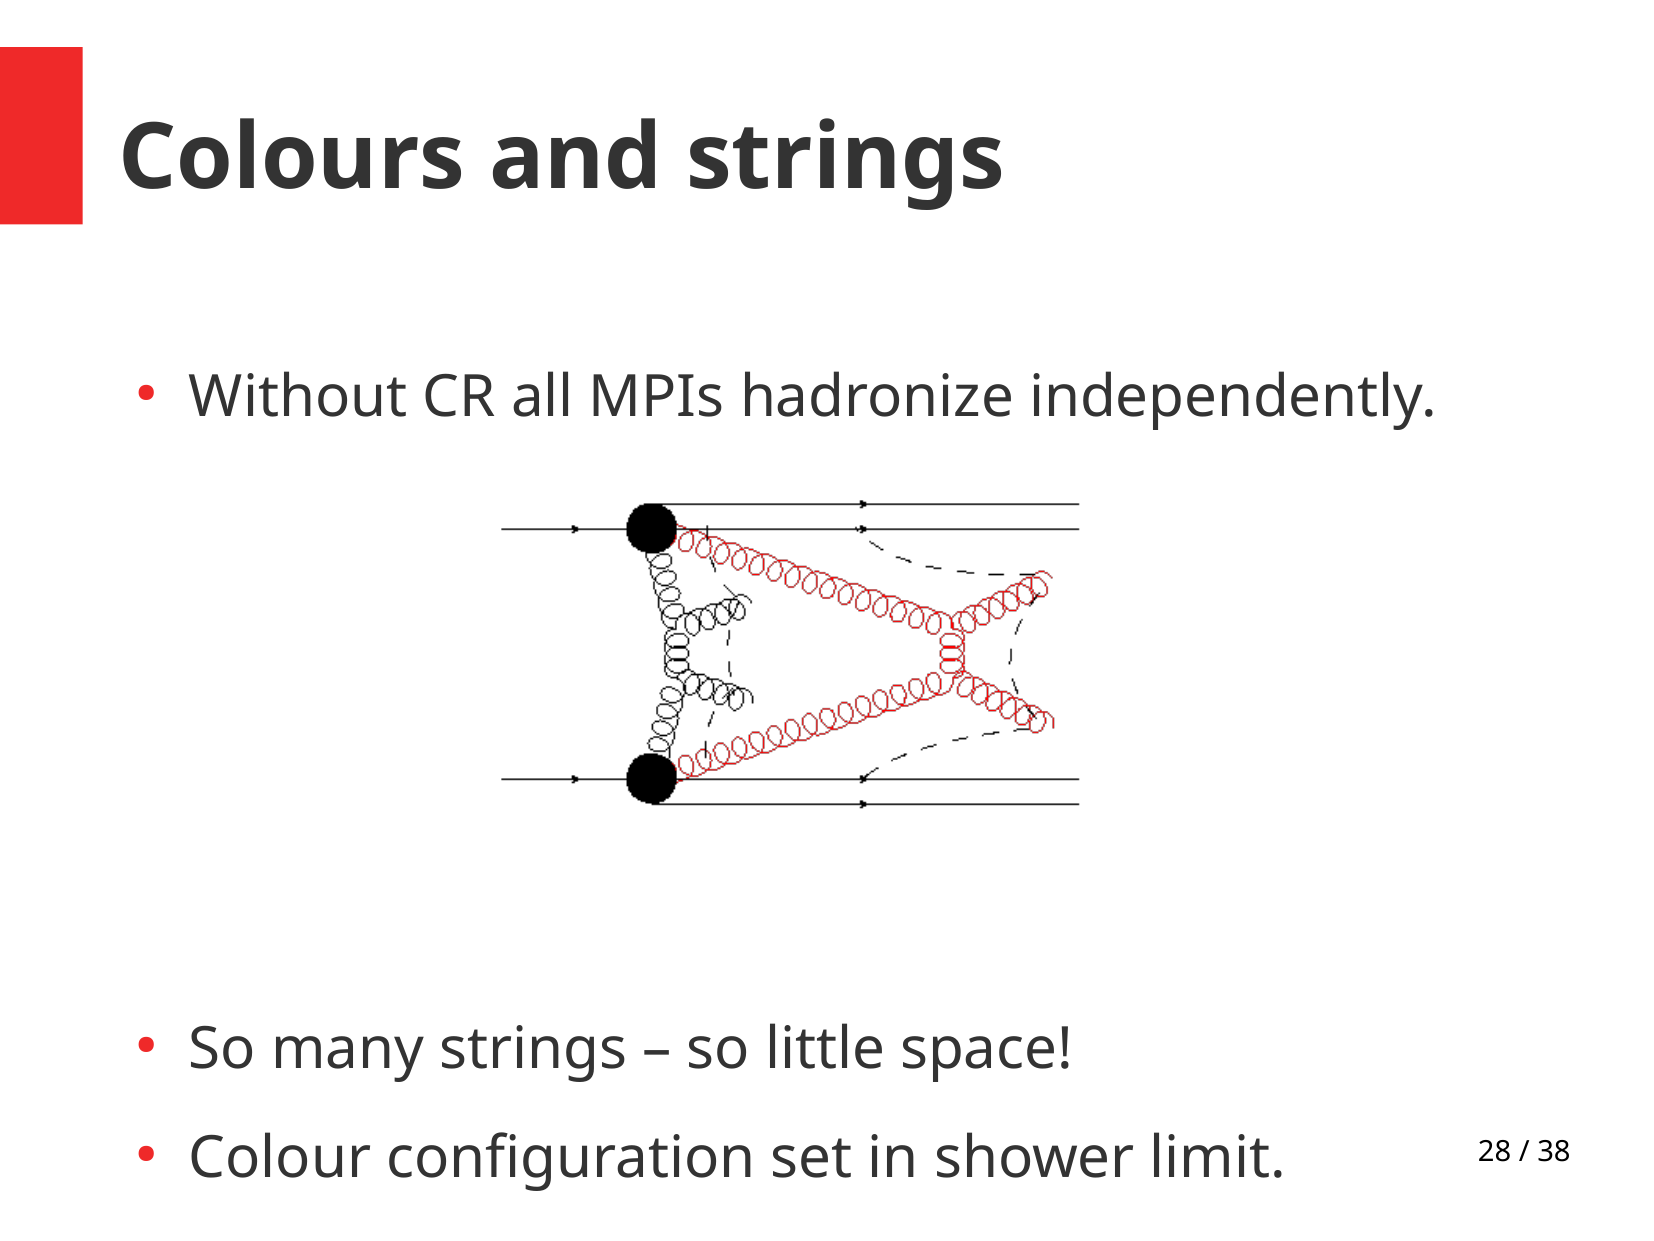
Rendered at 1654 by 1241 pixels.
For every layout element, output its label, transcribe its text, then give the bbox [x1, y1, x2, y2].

list Without CR all MPIs hadronize independently. So many strings – so little space! Colour configuration set in shower limit. [118, 354, 1536, 1074]
picture [500, 499, 1081, 811]
title Colours and strings [118, 49, 1571, 257]
